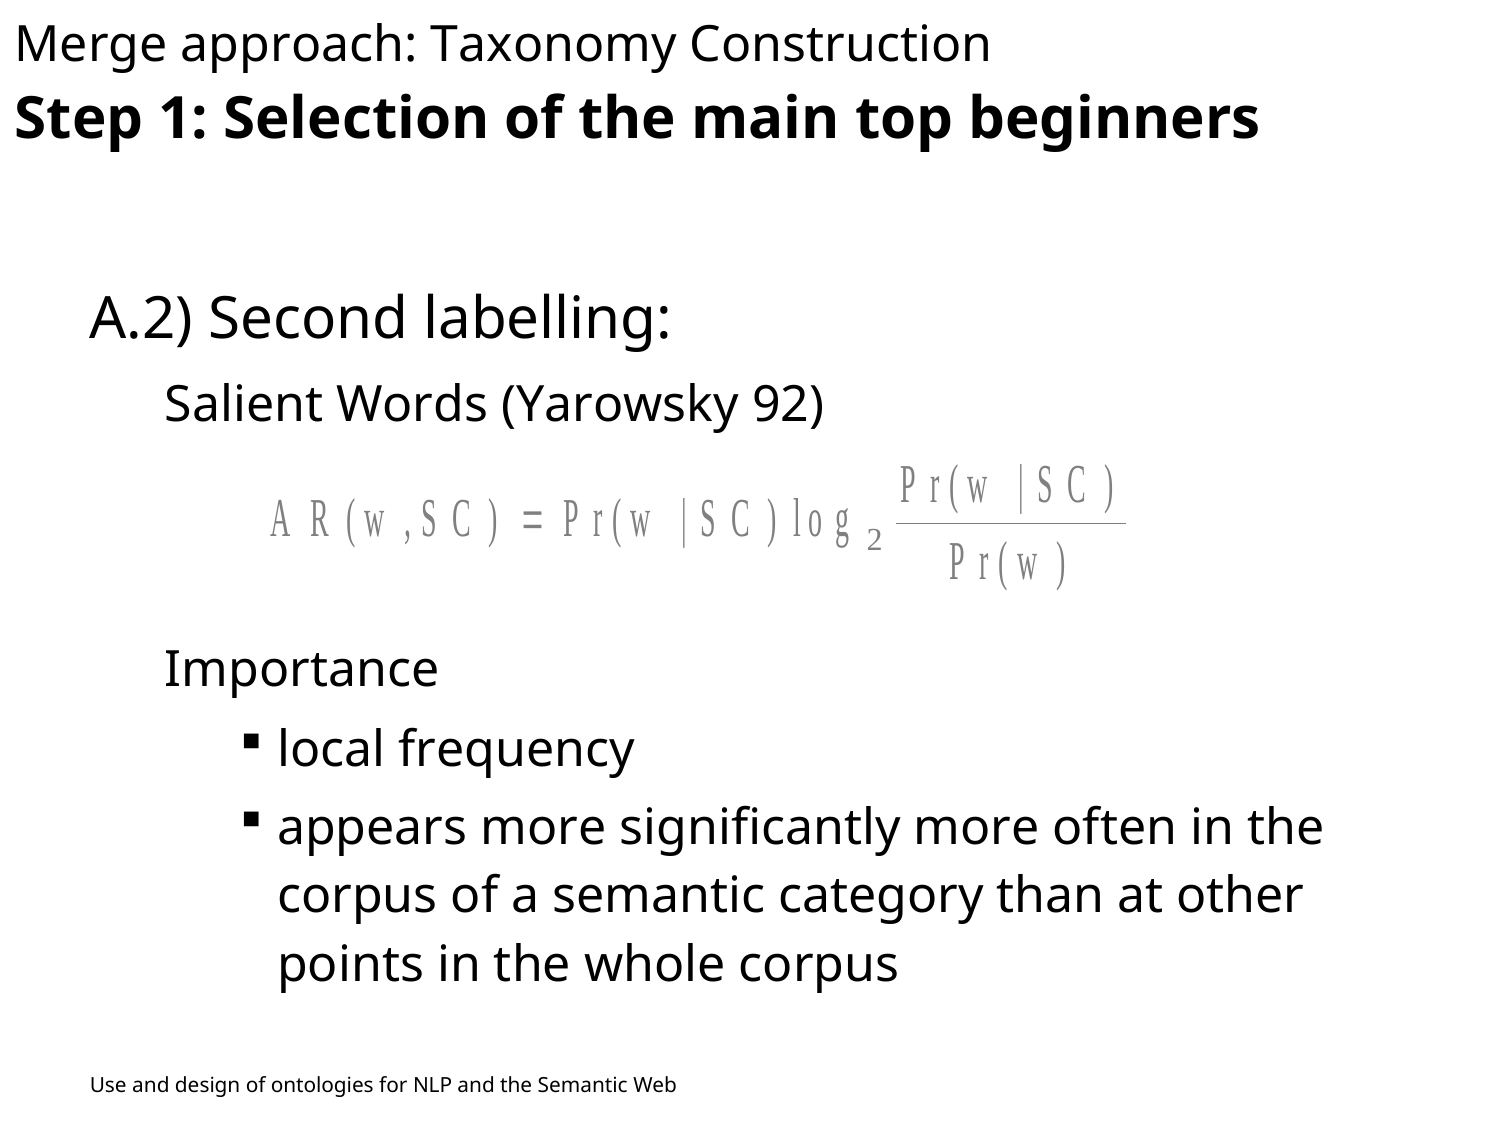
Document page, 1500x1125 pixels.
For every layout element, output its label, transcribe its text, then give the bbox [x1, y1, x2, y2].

chart [262, 450, 1137, 602]
text_box Importance local frequency appears more significantly more often in the corpus of a semantic category than at other points in the whole corpus [75, 624, 1426, 951]
text_box Merge approach: Taxonomy Construction Step 1: Selection of the main top beginners [0, 0, 1400, 150]
list A.2) Second labelling: Salient Words (Yarowsky 92) [75, 174, 1426, 451]
